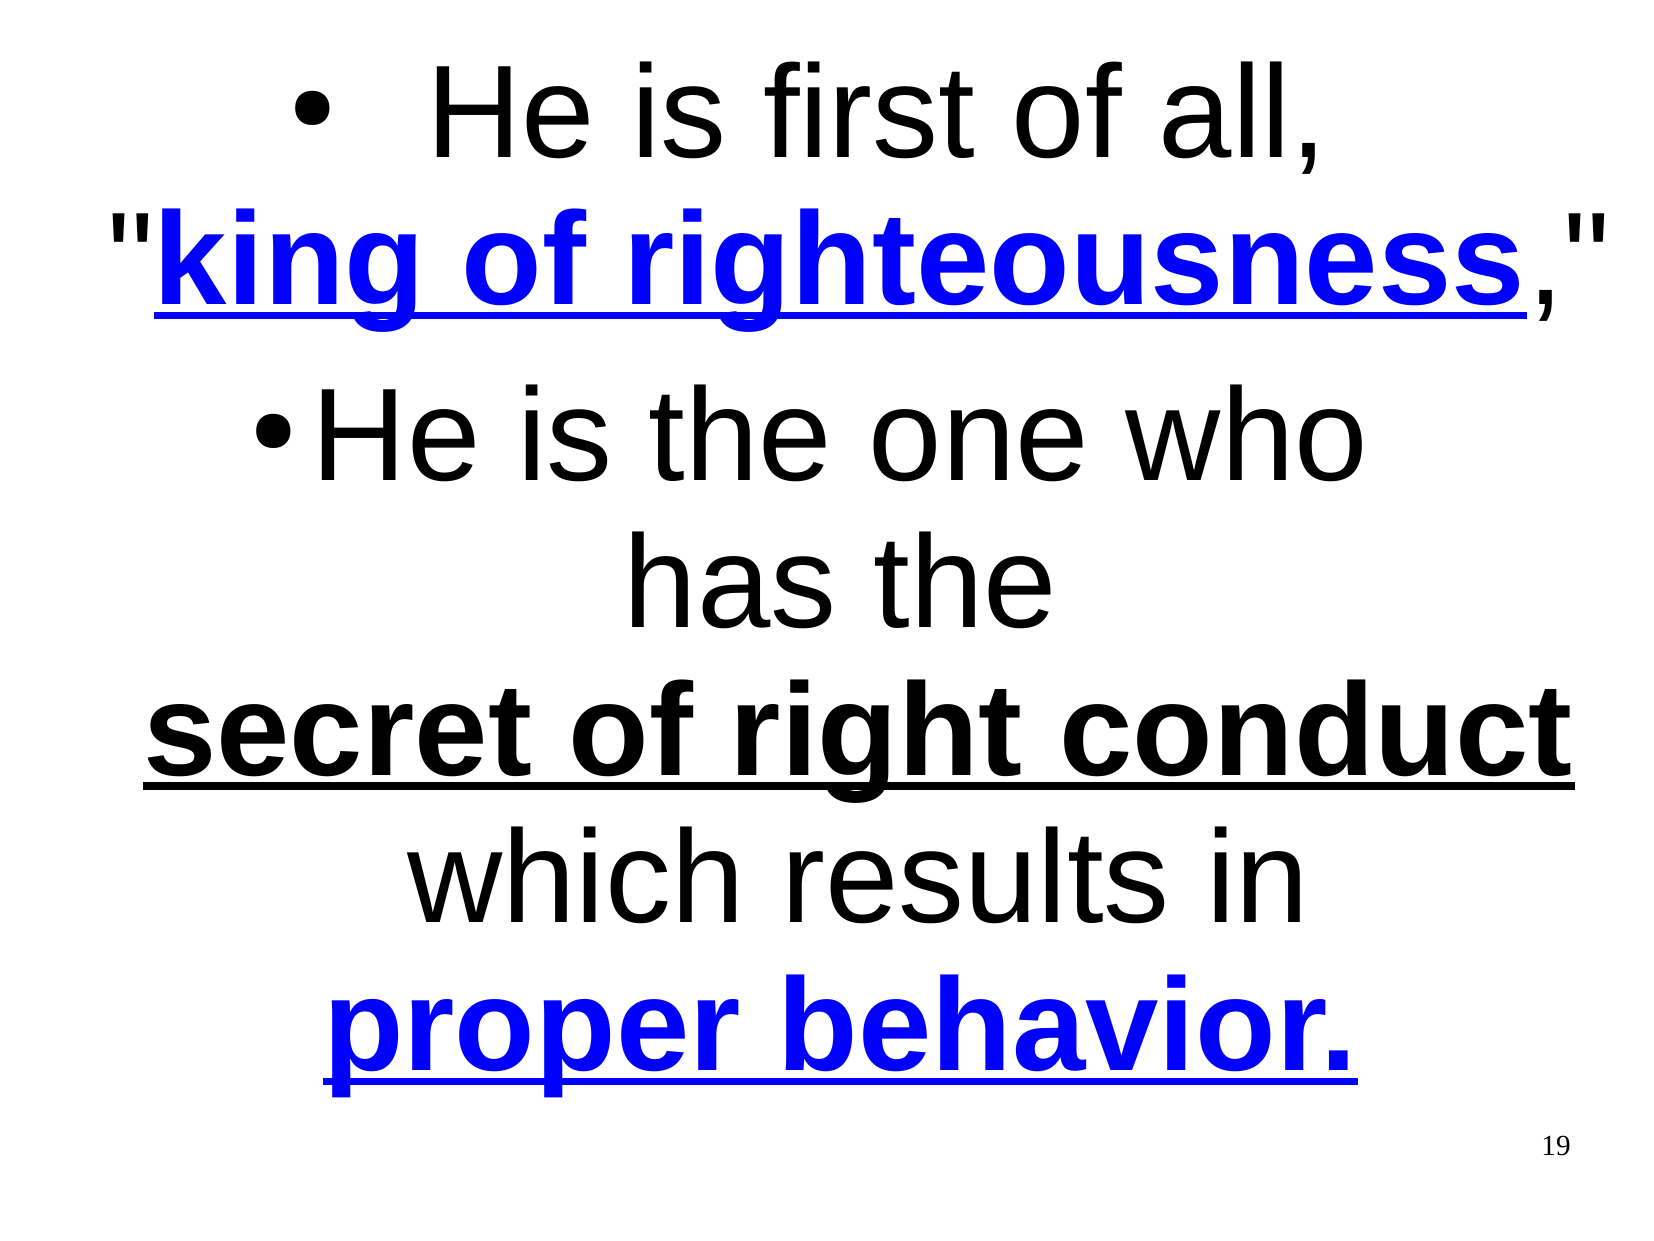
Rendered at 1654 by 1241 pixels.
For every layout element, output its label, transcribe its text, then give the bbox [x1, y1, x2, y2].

list He is first of all, "king of righteousness," He is the one who has the secret of right conduct which results in proper behavior. [37, 37, 1613, 1238]
